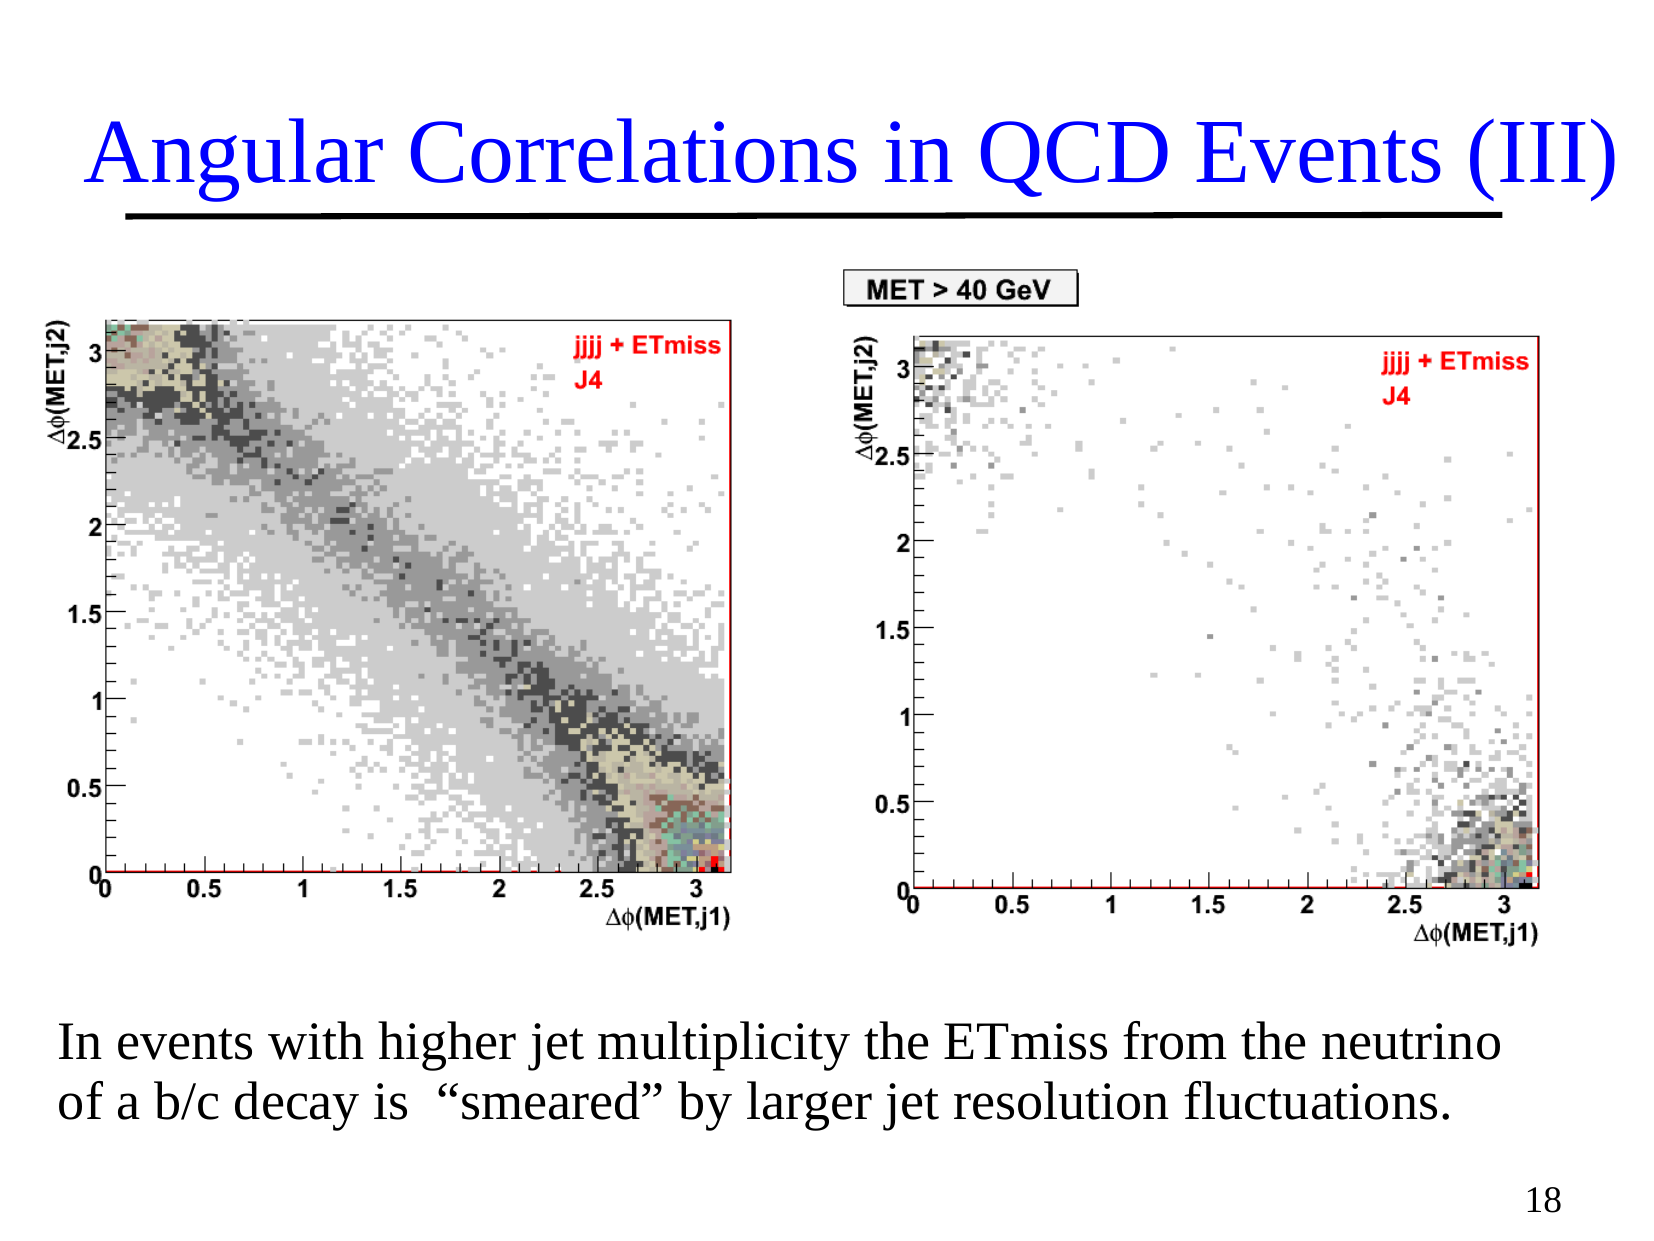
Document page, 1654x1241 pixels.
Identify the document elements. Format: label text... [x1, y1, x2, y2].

text_box In events with higher jet multiplicity the ETmiss from the neutrino of a b/c decay is “smeared” by larger jet resolution fluctuations. [57, 1010, 1515, 1131]
text_box Angular Correlations in QCD Events (III) [83, 100, 1626, 213]
picture [836, 267, 1617, 958]
picture [28, 251, 809, 942]
